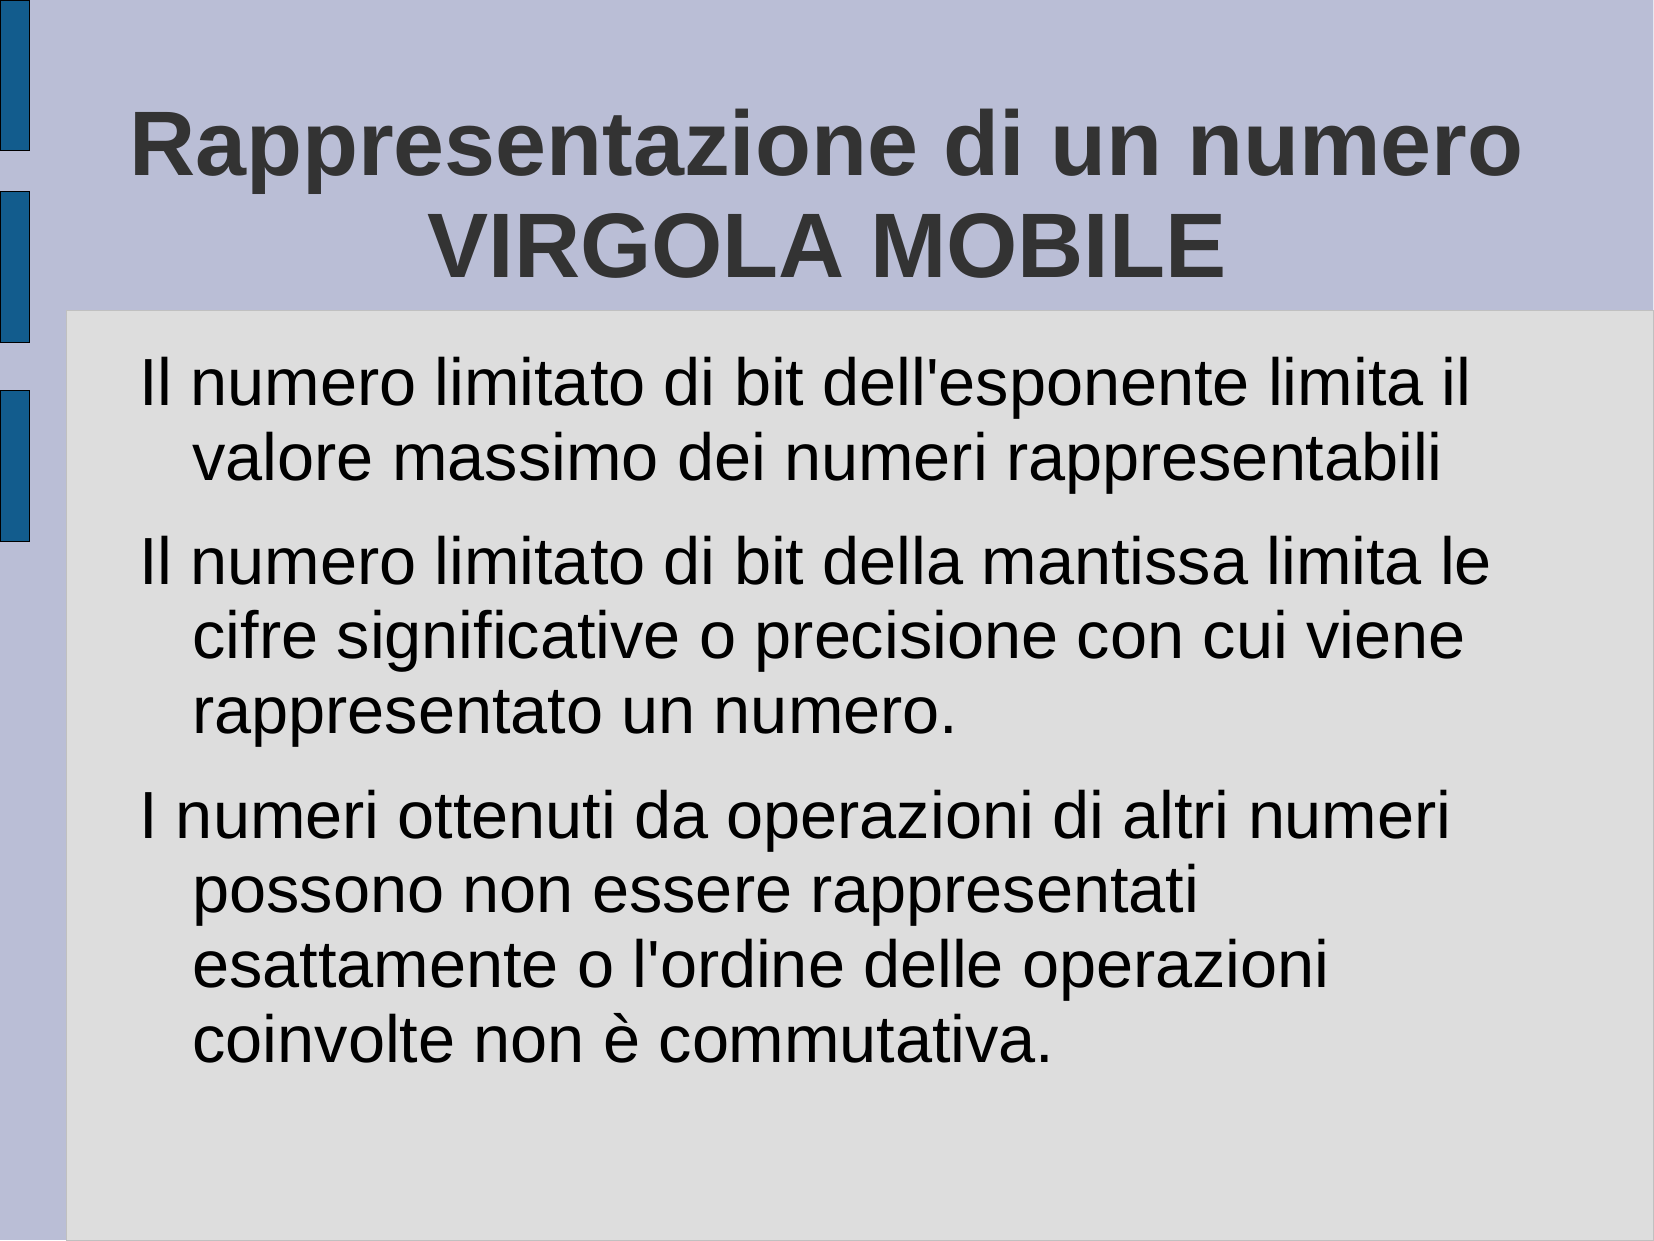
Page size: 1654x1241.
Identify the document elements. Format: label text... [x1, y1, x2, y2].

list Il numero limitato di bit dell'esponente limita il valore massimo dei numeri rappresentabili Il numero limitato di bit della mantissa limita le cifre significative o precisione con cui viene rappresentato un numero. I numeri ottenuti da operazioni di altri numeri possono non essere rappresentati esattamente o l'ordine delle operazioni coinvolte non è commutativa. [121, 344, 1534, 1112]
title Rappresentazione di un numero VIRGOLA MOBILE [121, 92, 1534, 298]
